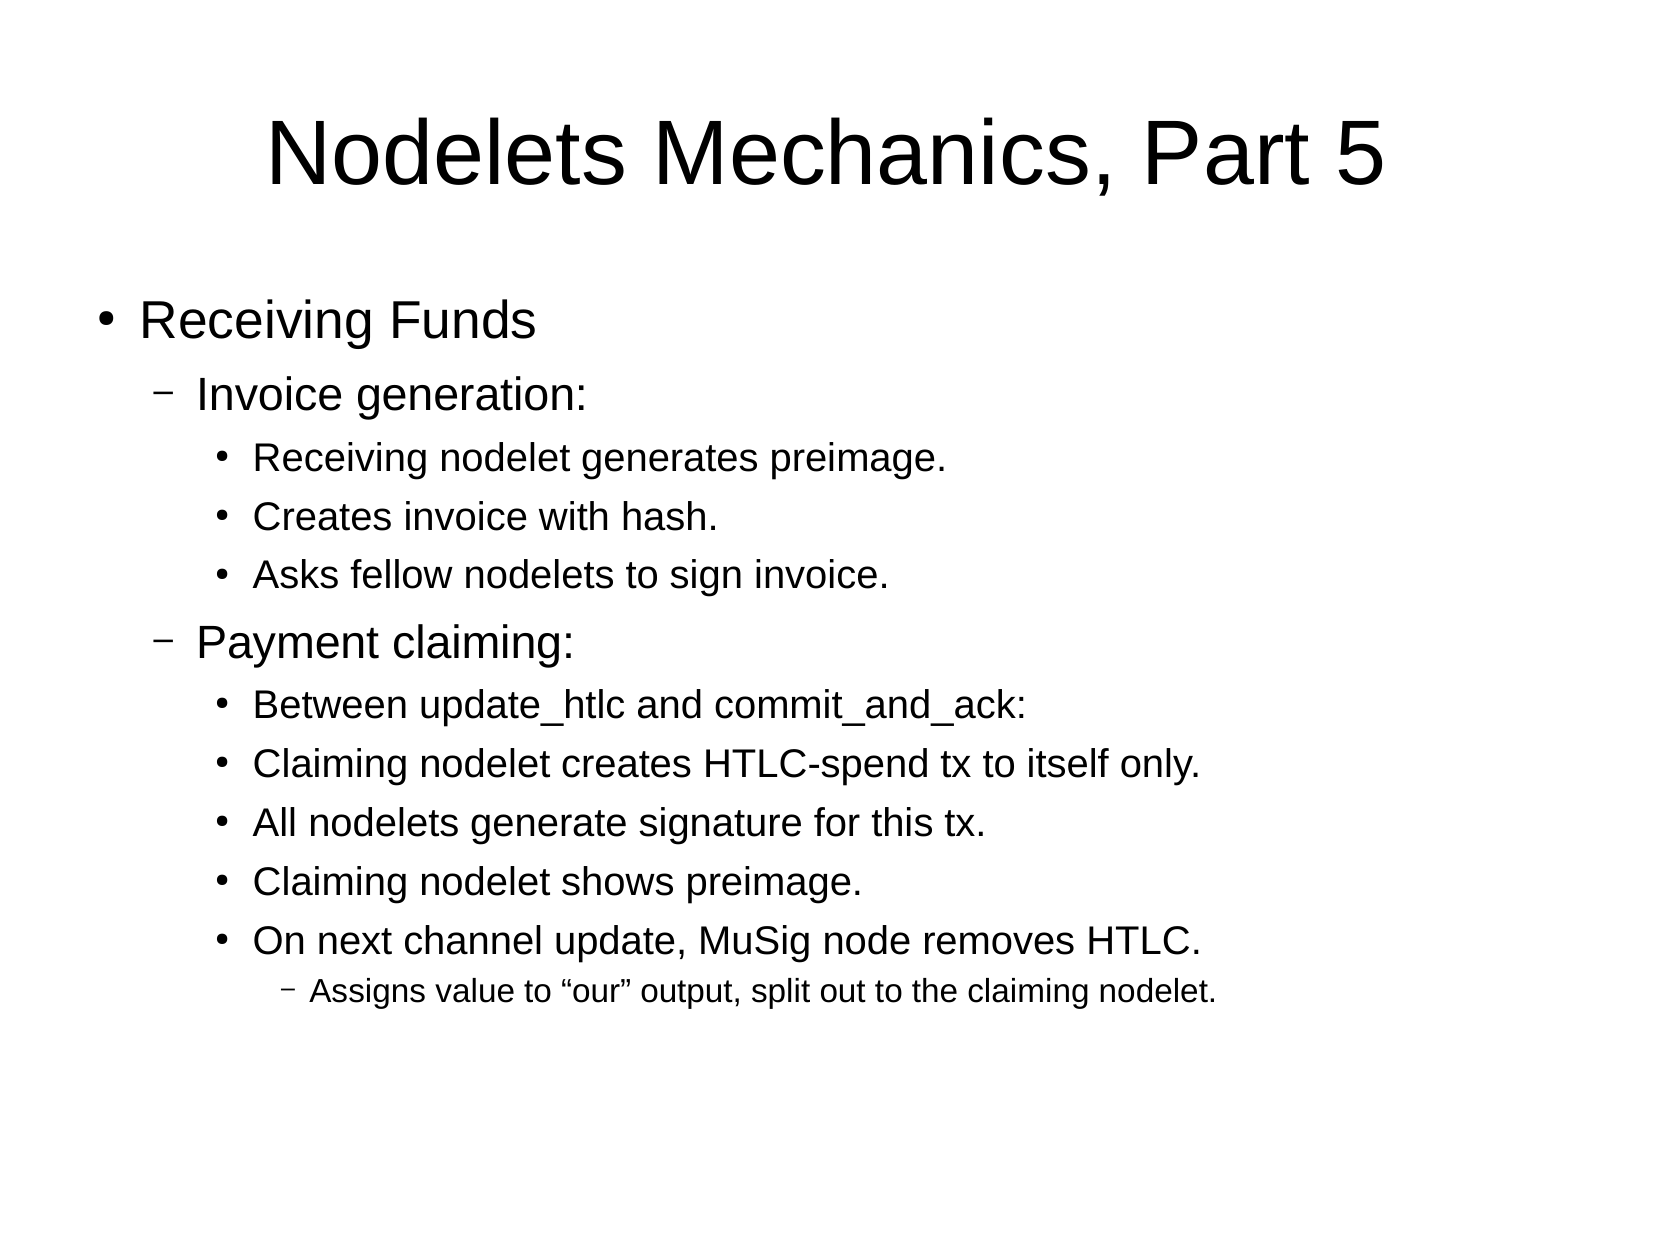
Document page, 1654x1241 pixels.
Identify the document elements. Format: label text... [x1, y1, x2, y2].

title Nodelets Mechanics, Part 5 [82, 49, 1571, 257]
list Receiving Funds Invoice generation: Receiving nodelet generates preimage. Creates invoice with hash. Asks fellow nodelets to sign invoice. Payment claiming: Between update_htlc and commit_and_ack: Claiming nodelet creates HTLC-spend tx to itself only. All nodelets generate signature for this tx. Claiming nodelet shows preimage. On next channel update, MuSig node removes HTLC. Assigns value to “our” output, split out to the claiming nodelet. [82, 290, 1571, 1010]
